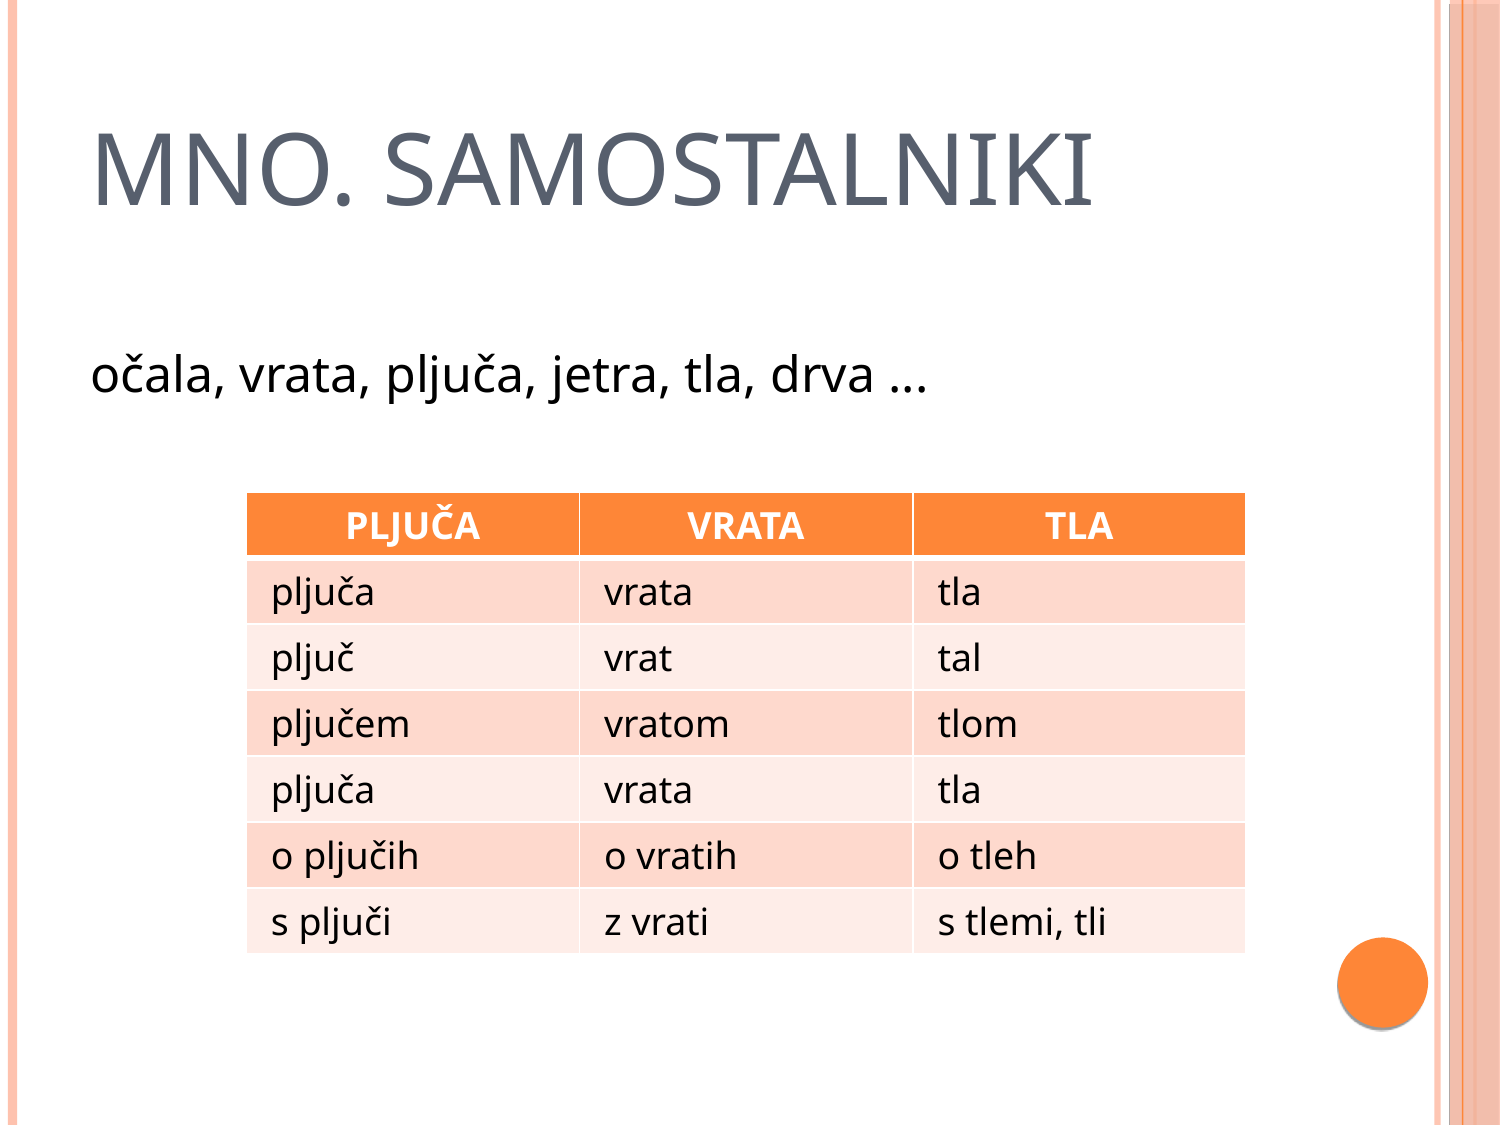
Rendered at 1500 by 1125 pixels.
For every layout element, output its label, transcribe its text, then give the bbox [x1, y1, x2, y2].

table_cell tlom [914, 691, 1245, 755]
list očala, vrata, pljuča, jetra, tla, drva ... [75, 262, 1300, 1062]
table_cell vrata [580, 561, 912, 623]
table_header TLA [914, 493, 1245, 555]
table_cell pljuča [247, 757, 579, 821]
table_cell o pljučih [247, 823, 579, 887]
table_cell tla [914, 757, 1245, 821]
table_cell o vratih [580, 823, 912, 887]
table_cell pljuč [247, 625, 579, 689]
title MNO. SAMOSTALNIKI [75, 45, 1300, 233]
table_header VRATA [580, 493, 912, 555]
table_header PLJUČA [247, 493, 579, 555]
table_cell tal [914, 625, 1245, 689]
table_cell pljučem [247, 691, 579, 755]
table_cell vrat [580, 625, 912, 689]
table_cell pljuča [247, 561, 579, 623]
table_cell s pljuči [247, 889, 579, 953]
table_cell vrata [580, 757, 912, 821]
table_cell vratom [580, 691, 912, 755]
table_cell tla [914, 561, 1245, 623]
table_cell o tleh [914, 823, 1245, 887]
table_cell z vrati [580, 889, 912, 953]
table_cell s tlemi, tli [914, 889, 1245, 953]
